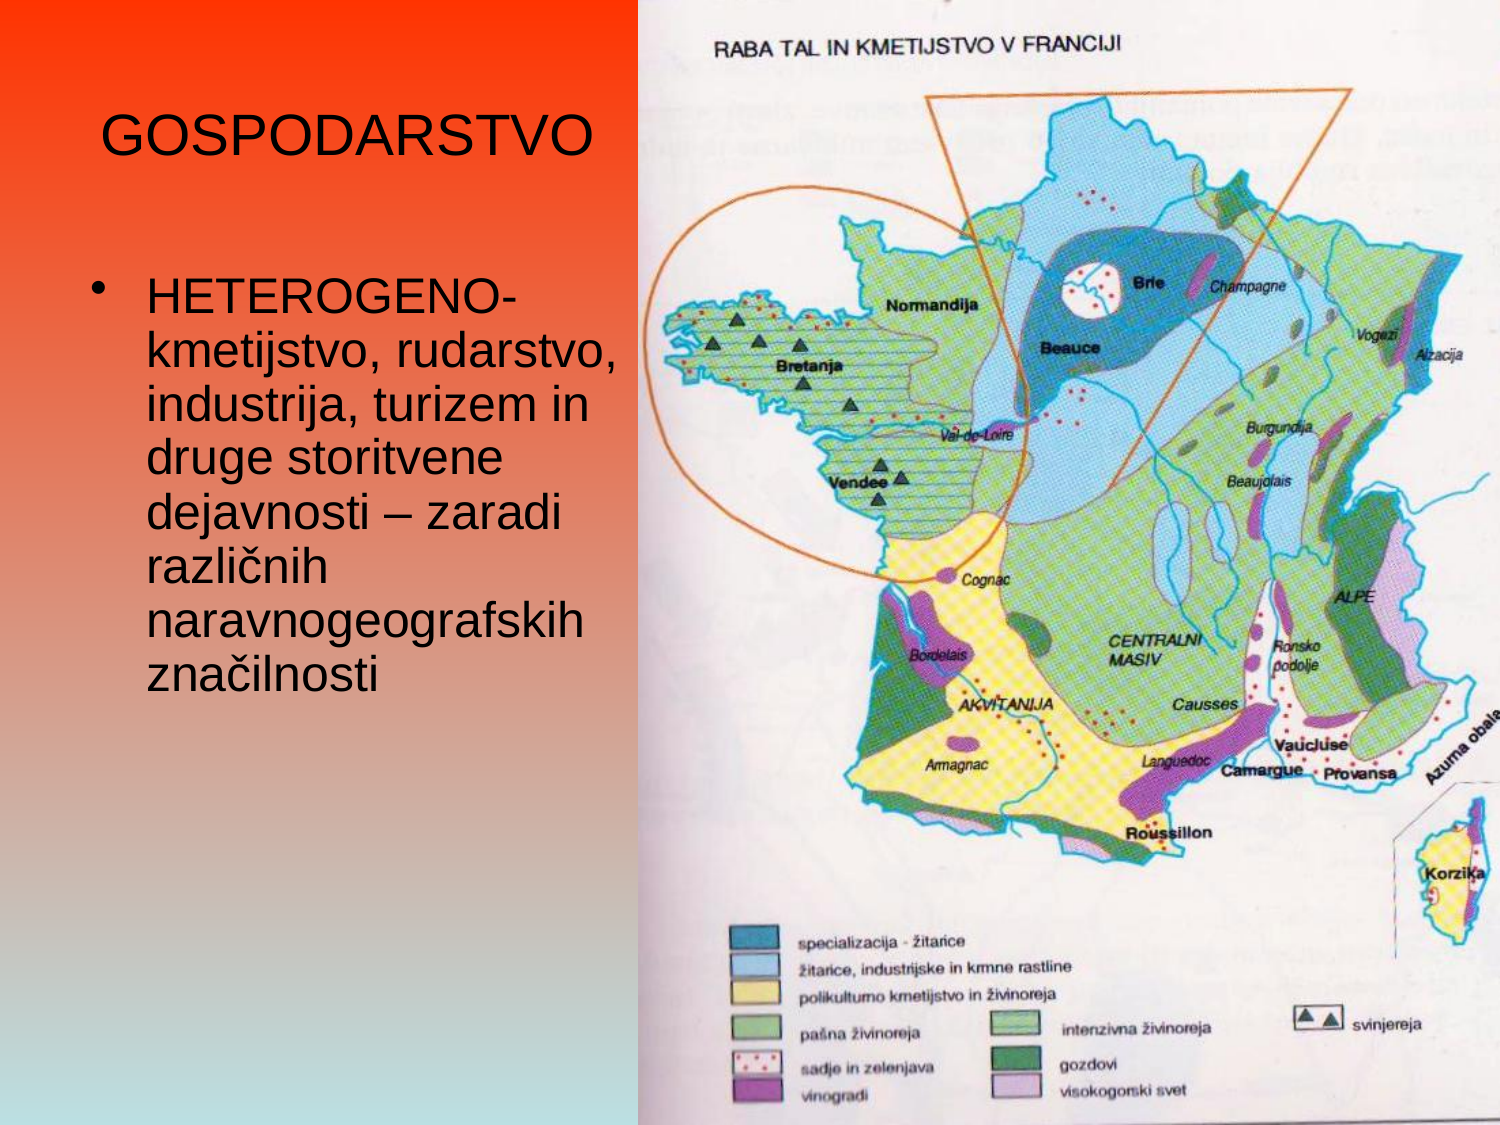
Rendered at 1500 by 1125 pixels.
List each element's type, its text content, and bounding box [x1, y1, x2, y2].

list HETEROGENO- kmetijstvo, rudarstvo, industrija, turizem in druge storitvene dejavnosti – zaradi različnih naravnogeografskih značilnosti [75, 262, 638, 1005]
title GOSPODARSTVO [75, 45, 621, 220]
picture [638, 0, 1500, 1125]
